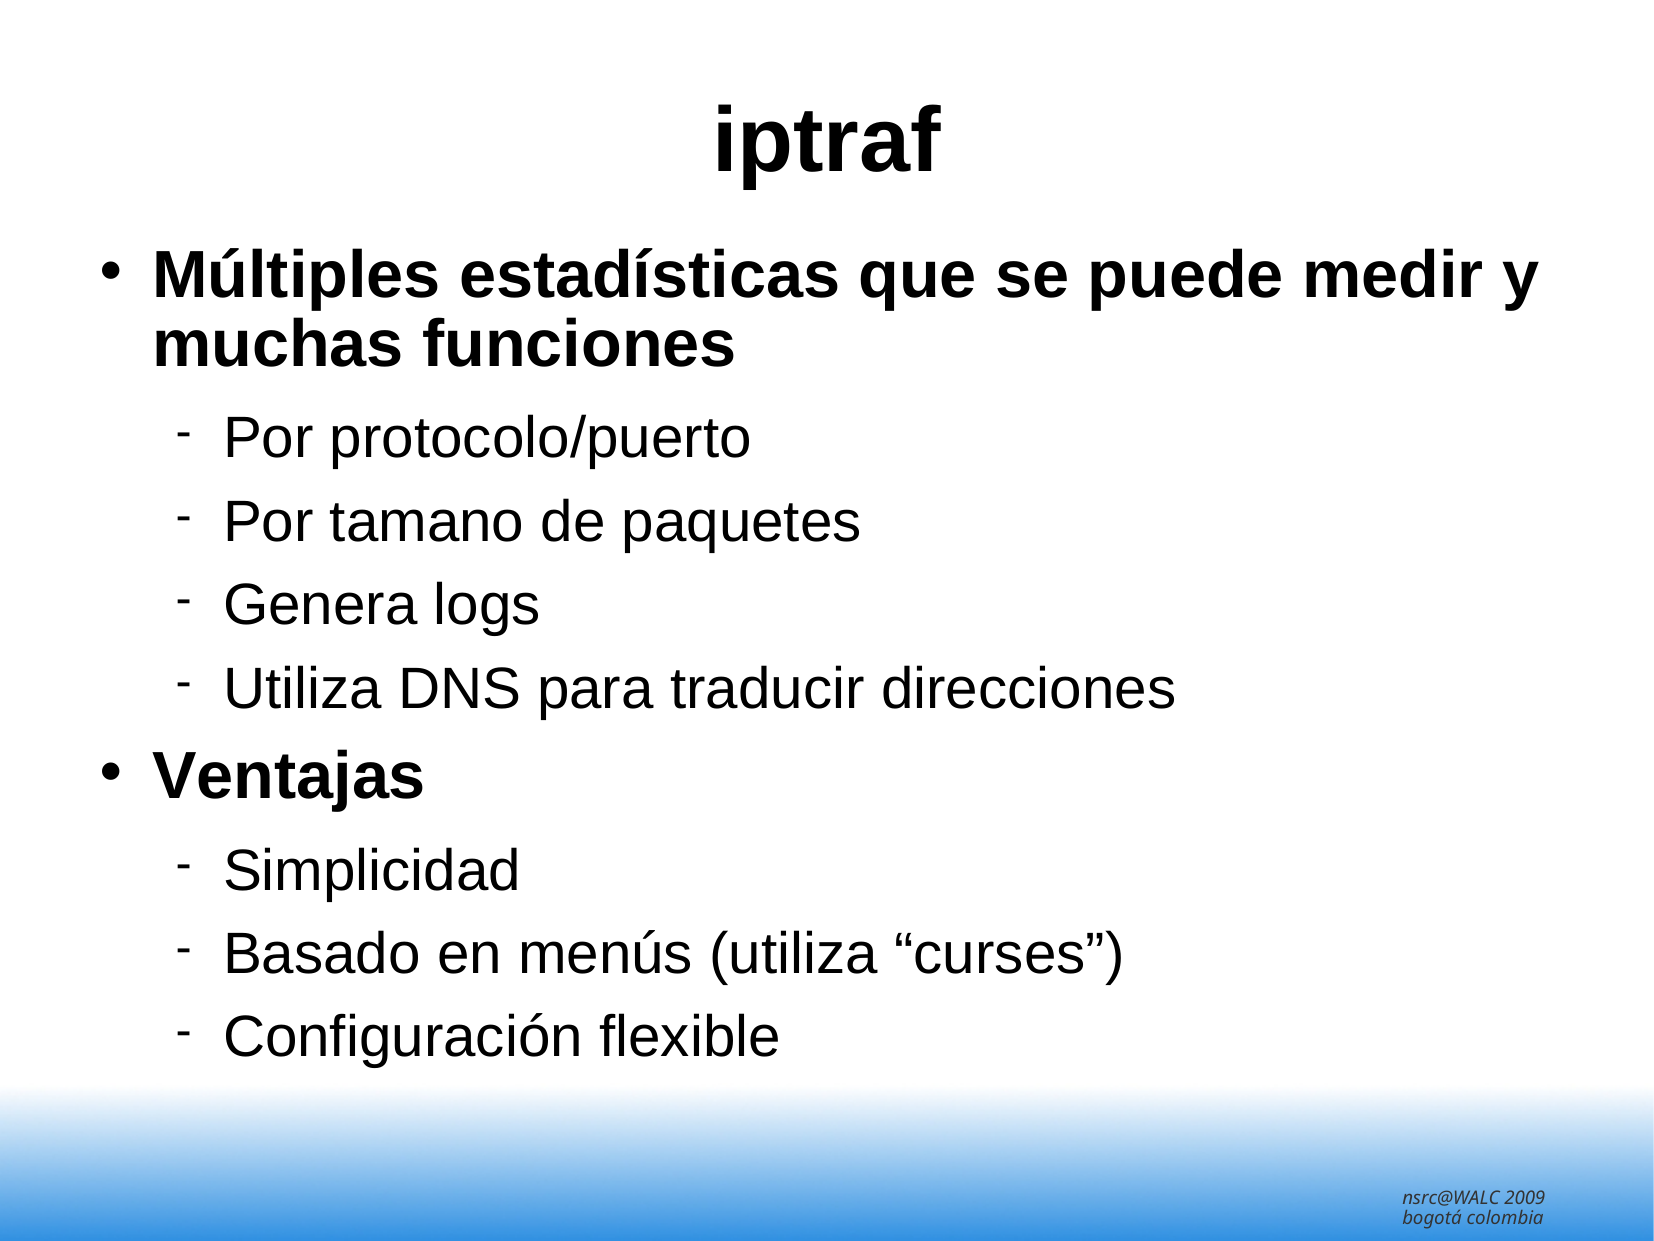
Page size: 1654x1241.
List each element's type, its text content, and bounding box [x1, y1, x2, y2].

picture [0, 1083, 1654, 1241]
title iptraf [82, 65, 1571, 210]
list Múltiples estadísticas que se puede medir y muchas funciones Por protocolo/puerto Por tamano de paquetes Genera logs Utiliza DNS para traducir direcciones Ventajas Simplicidad Basado en menús (utiliza “curses”) Configuración flexible [82, 242, 1571, 1120]
